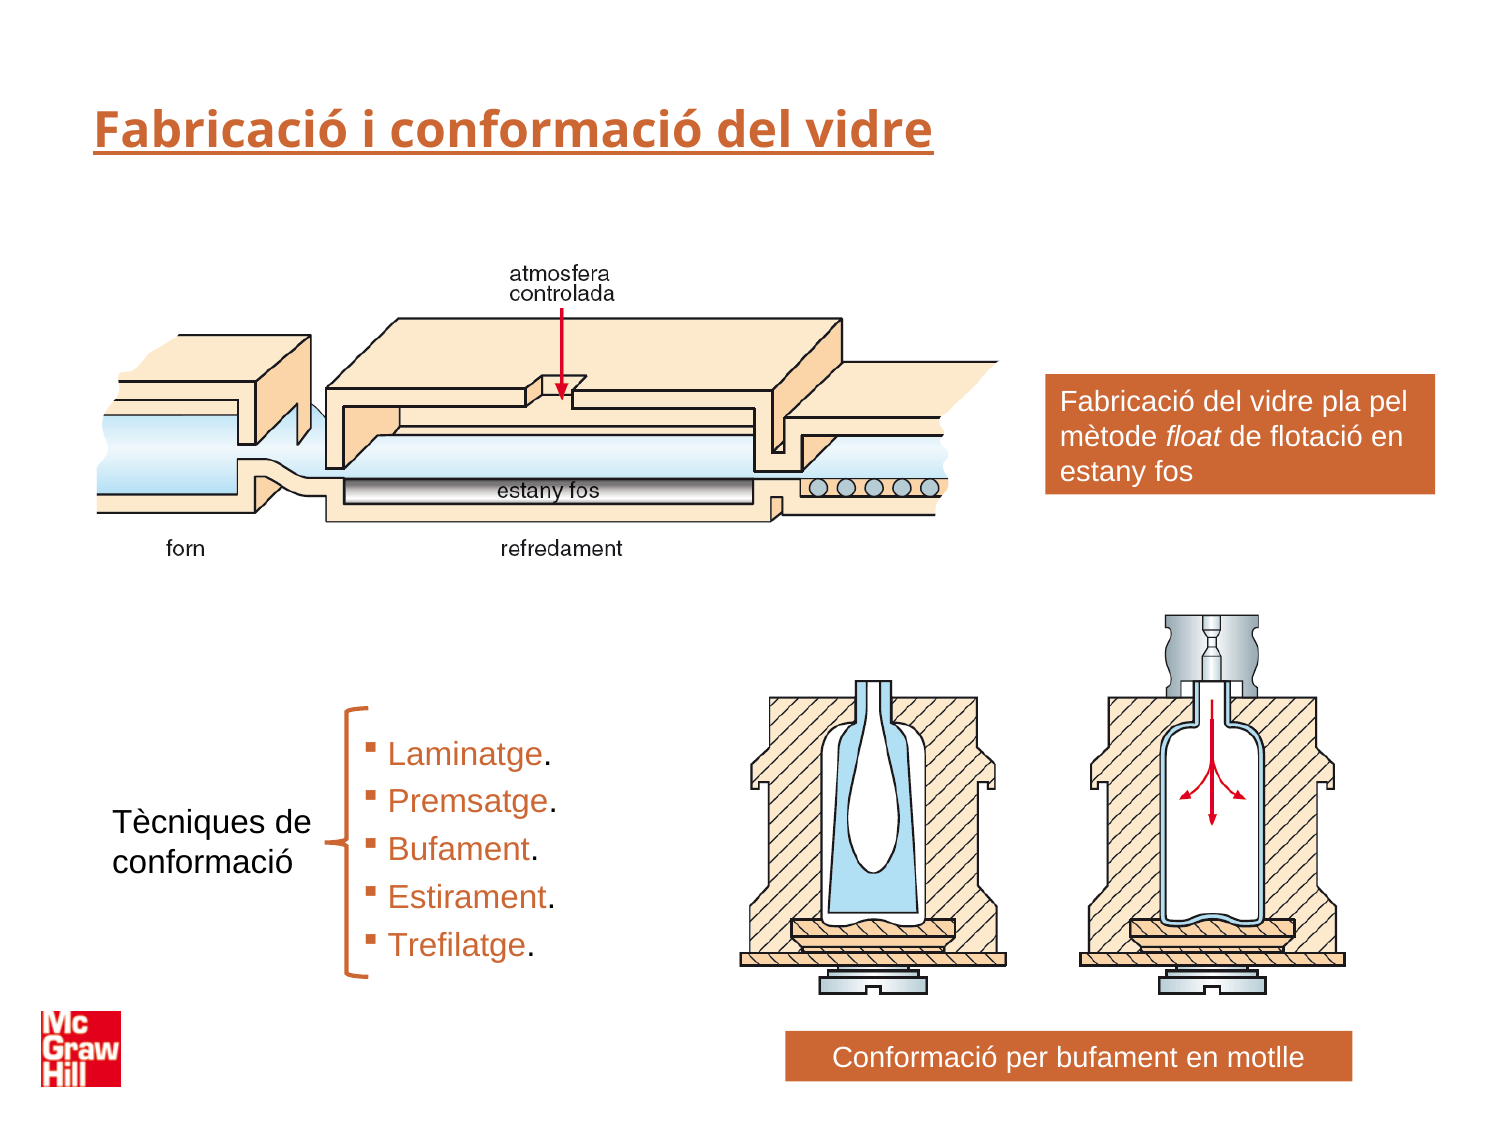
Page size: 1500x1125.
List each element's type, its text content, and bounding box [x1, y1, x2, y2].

chart [41, 1011, 121, 1087]
text_box Laminatge. Premsatge. Bufament. Estirament. Trefilatge. [348, 715, 612, 971]
text_box Conformació per bufament en motlle [785, 1030, 1353, 1082]
text_box Tècniques de conformació [97, 792, 334, 888]
text_box Fabricació i conformació del vidre [78, 90, 1483, 166]
text_box Fabricació del vidre pla pel mètode float de flotació en estany fos [1045, 374, 1436, 495]
picture [89, 216, 1386, 1012]
